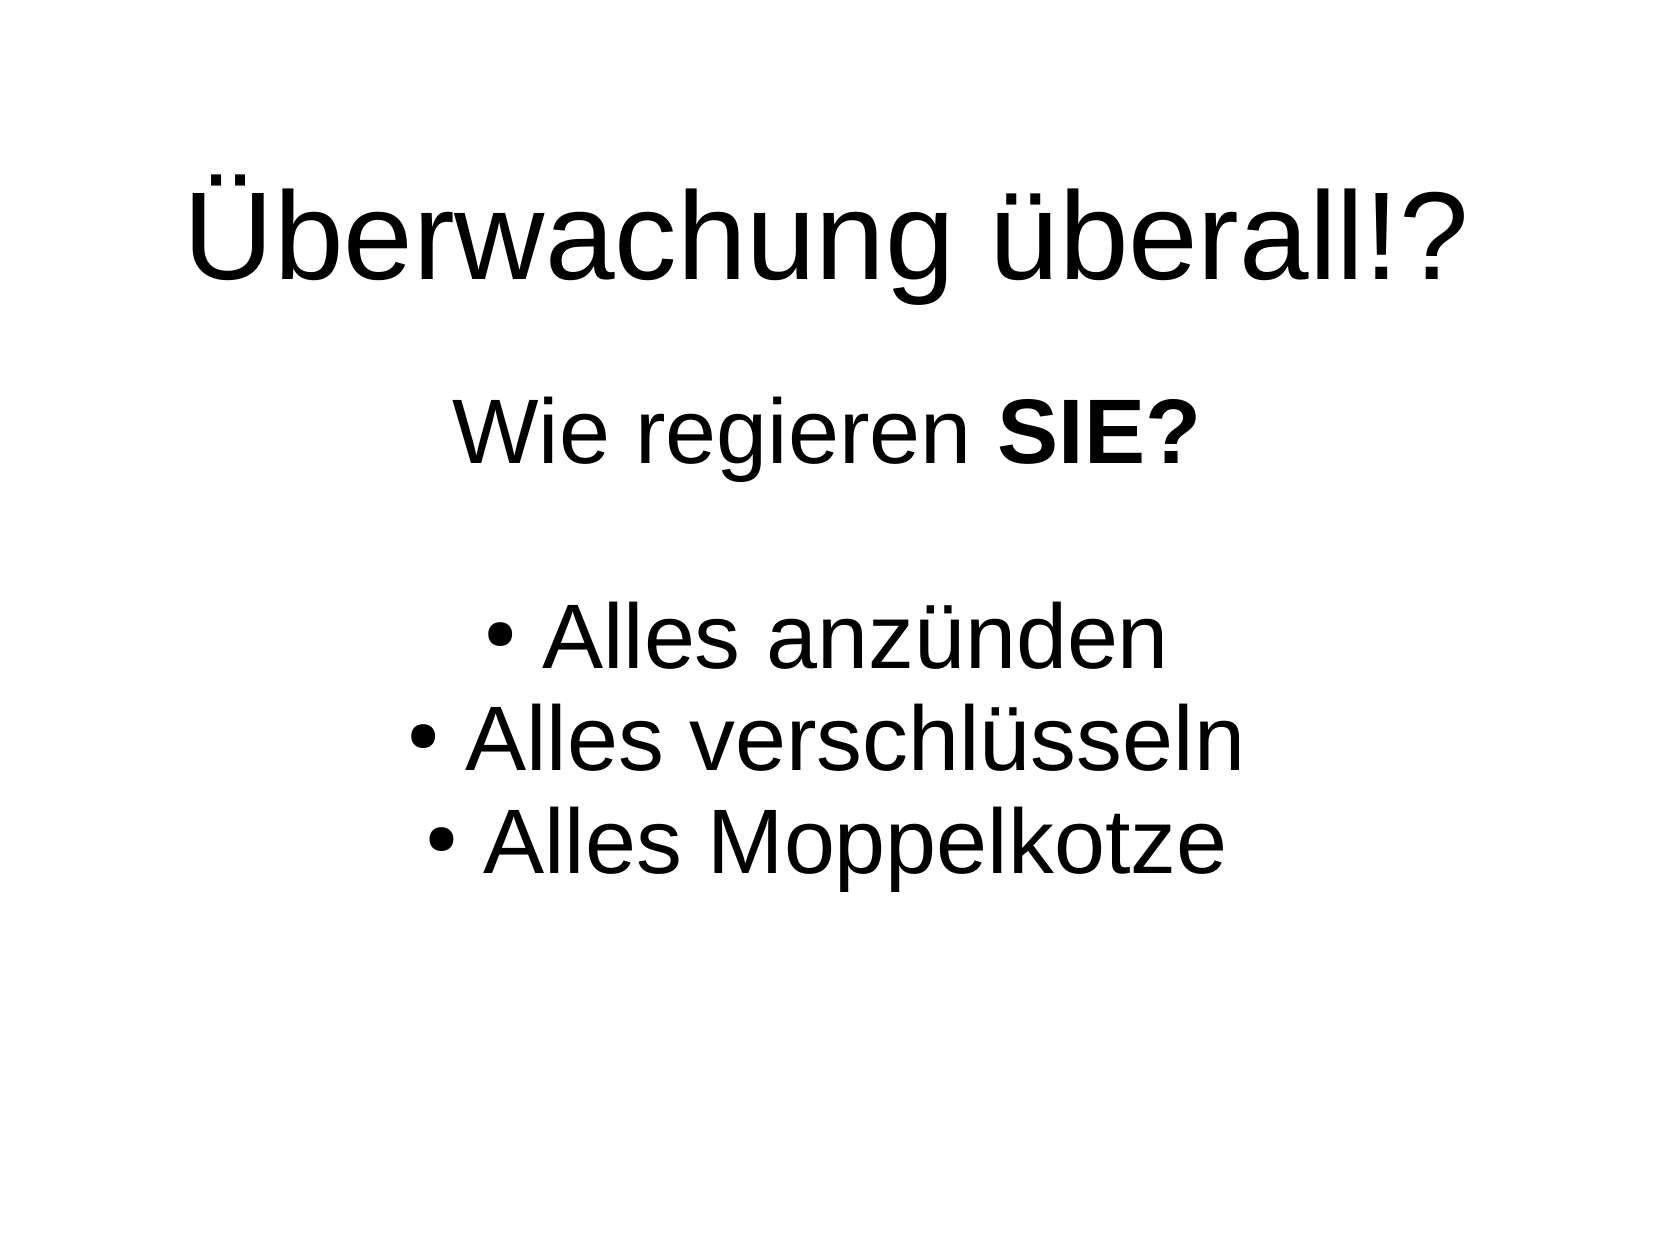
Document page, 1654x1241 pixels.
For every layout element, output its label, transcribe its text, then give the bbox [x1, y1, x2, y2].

subtitle Überwachung überall!? Wie regieren SIE? Alles anzünden Alles verschlüsseln Alles Moppelkotze [82, 49, 1571, 1010]
